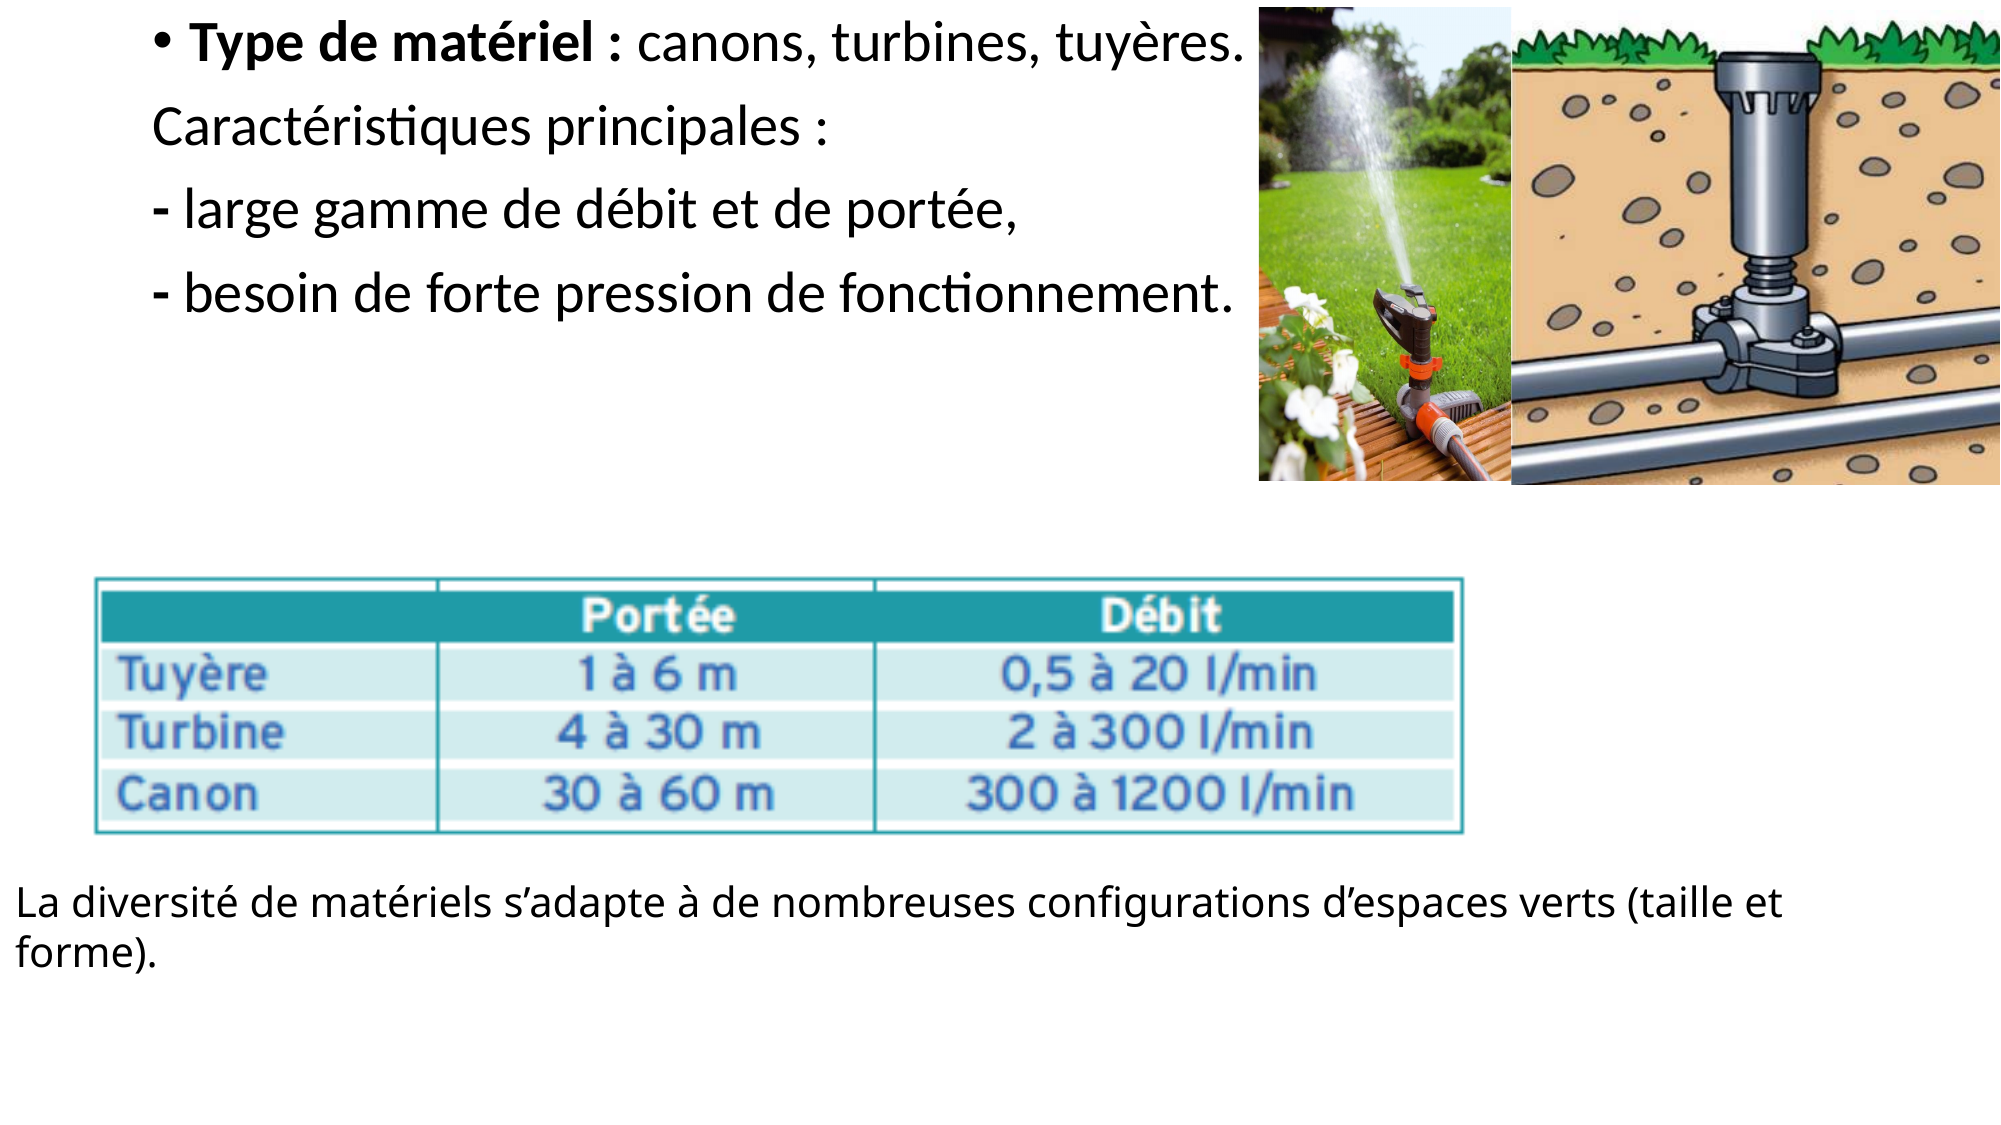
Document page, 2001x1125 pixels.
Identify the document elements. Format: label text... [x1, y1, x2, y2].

text_box La diversité de matériels s’adapte à de nombreuses configurations d’espaces verts (taille et forme). [0, 868, 1928, 983]
list Type de matériel : canons, turbines, tuyères. Caractéristiques principales : - large gamme de débit et de portée, - besoin de forte pression de fonctionnement. [137, 3, 1863, 718]
picture [48, 534, 1532, 868]
picture [1258, 7, 2000, 485]
